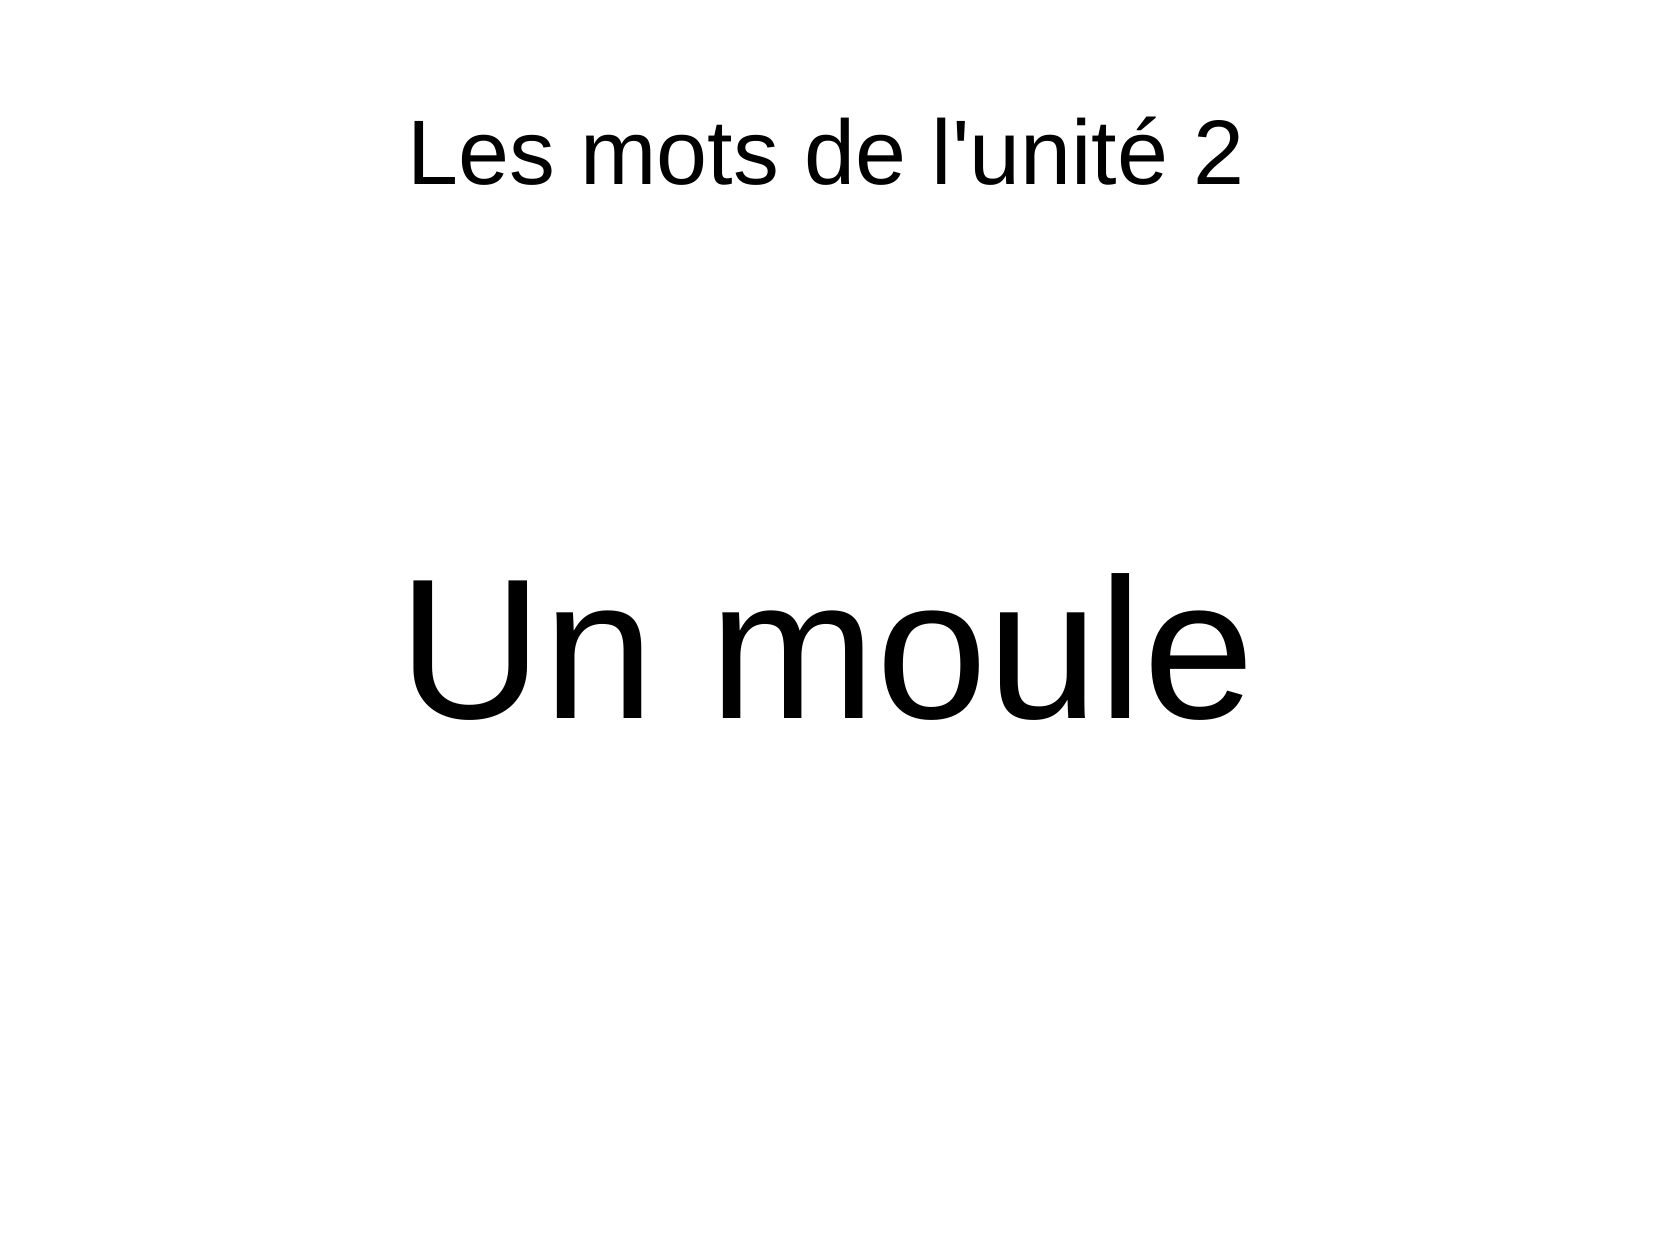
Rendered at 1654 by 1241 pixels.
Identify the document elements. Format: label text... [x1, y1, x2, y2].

title Les mots de l'unité 2 [82, 49, 1571, 257]
subtitle Un moule [82, 290, 1571, 1010]
